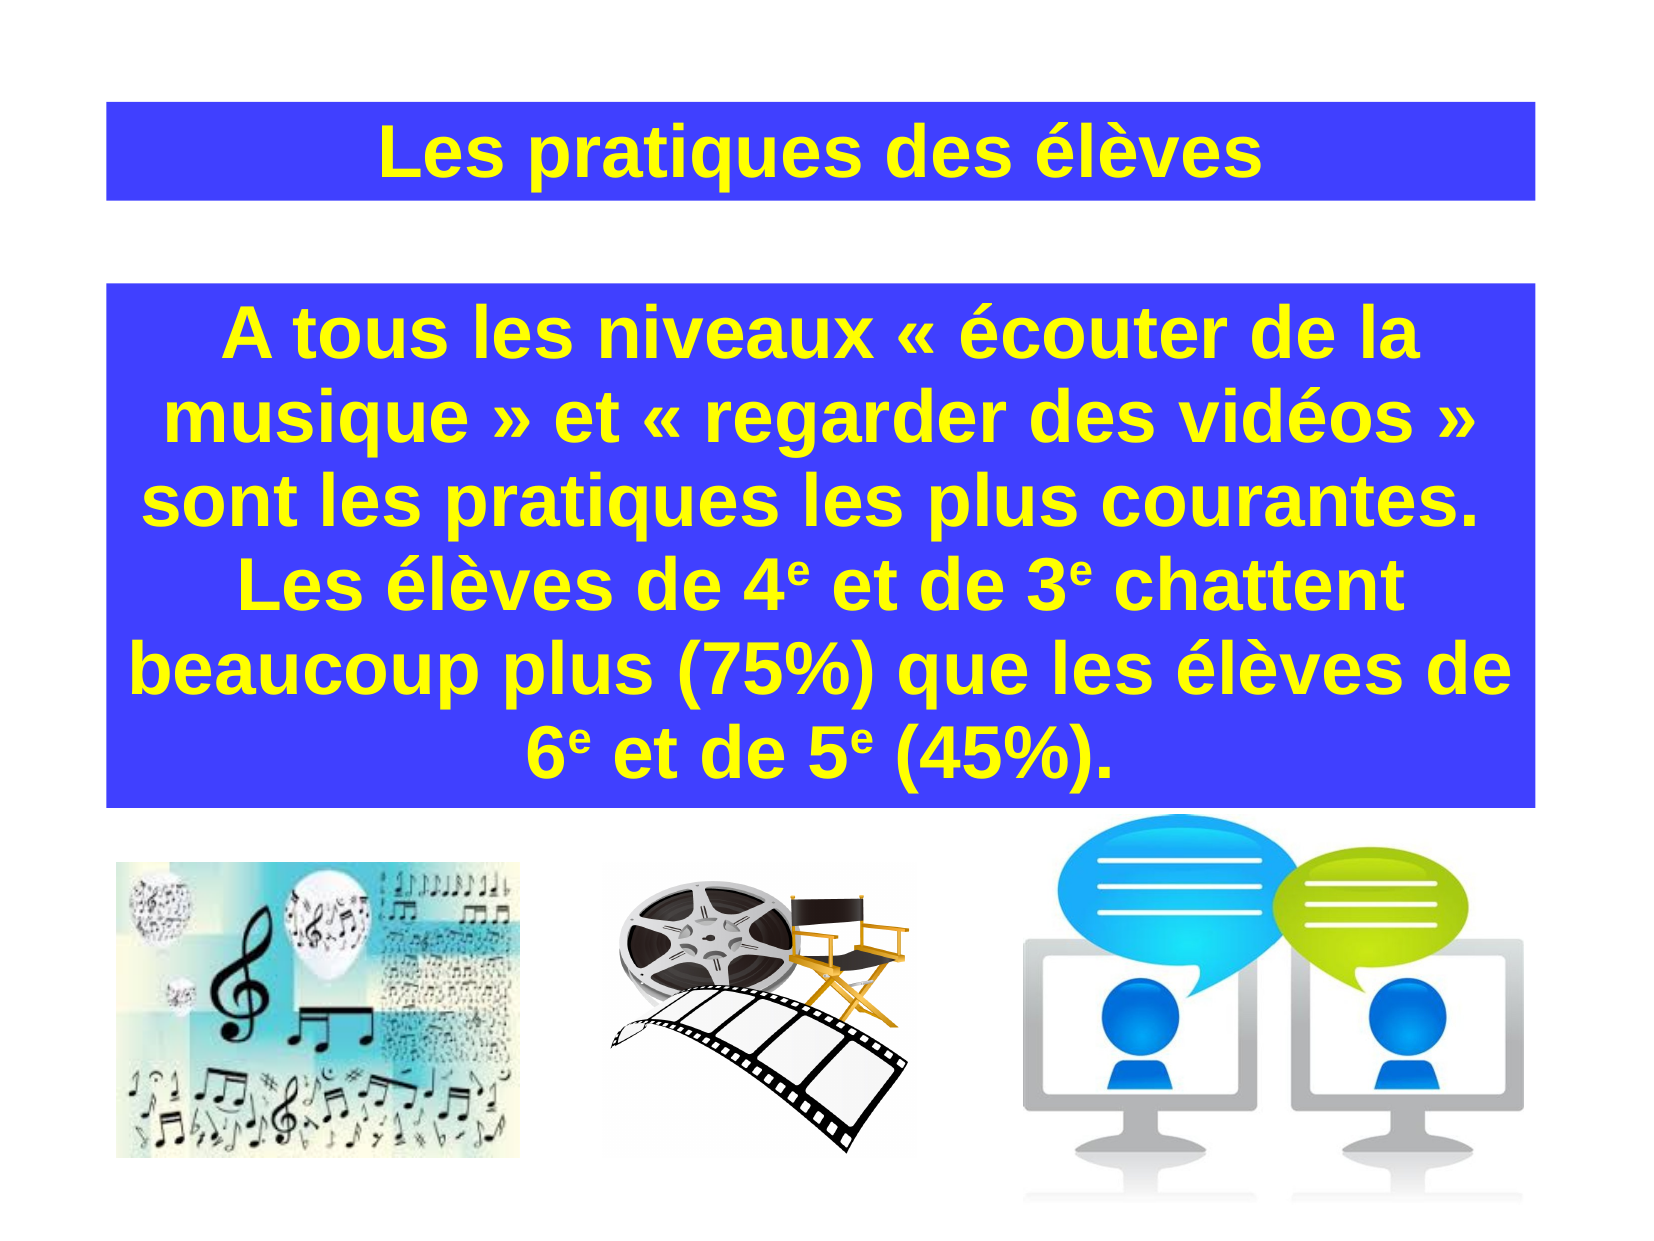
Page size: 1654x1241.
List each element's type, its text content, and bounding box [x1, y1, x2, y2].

picture [602, 862, 917, 1158]
picture [116, 862, 520, 1158]
text_box A tous les niveaux « écouter de la musique » et « regarder des vidéos » sont les pratiques les plus courantes. Les élèves de 4e et de 3e chattent beaucoup plus (75%) que les élèves de 6e et de 5e (45%). [106, 283, 1536, 808]
text_box Les pratiques des élèves [106, 101, 1536, 201]
picture [1023, 814, 1524, 1205]
